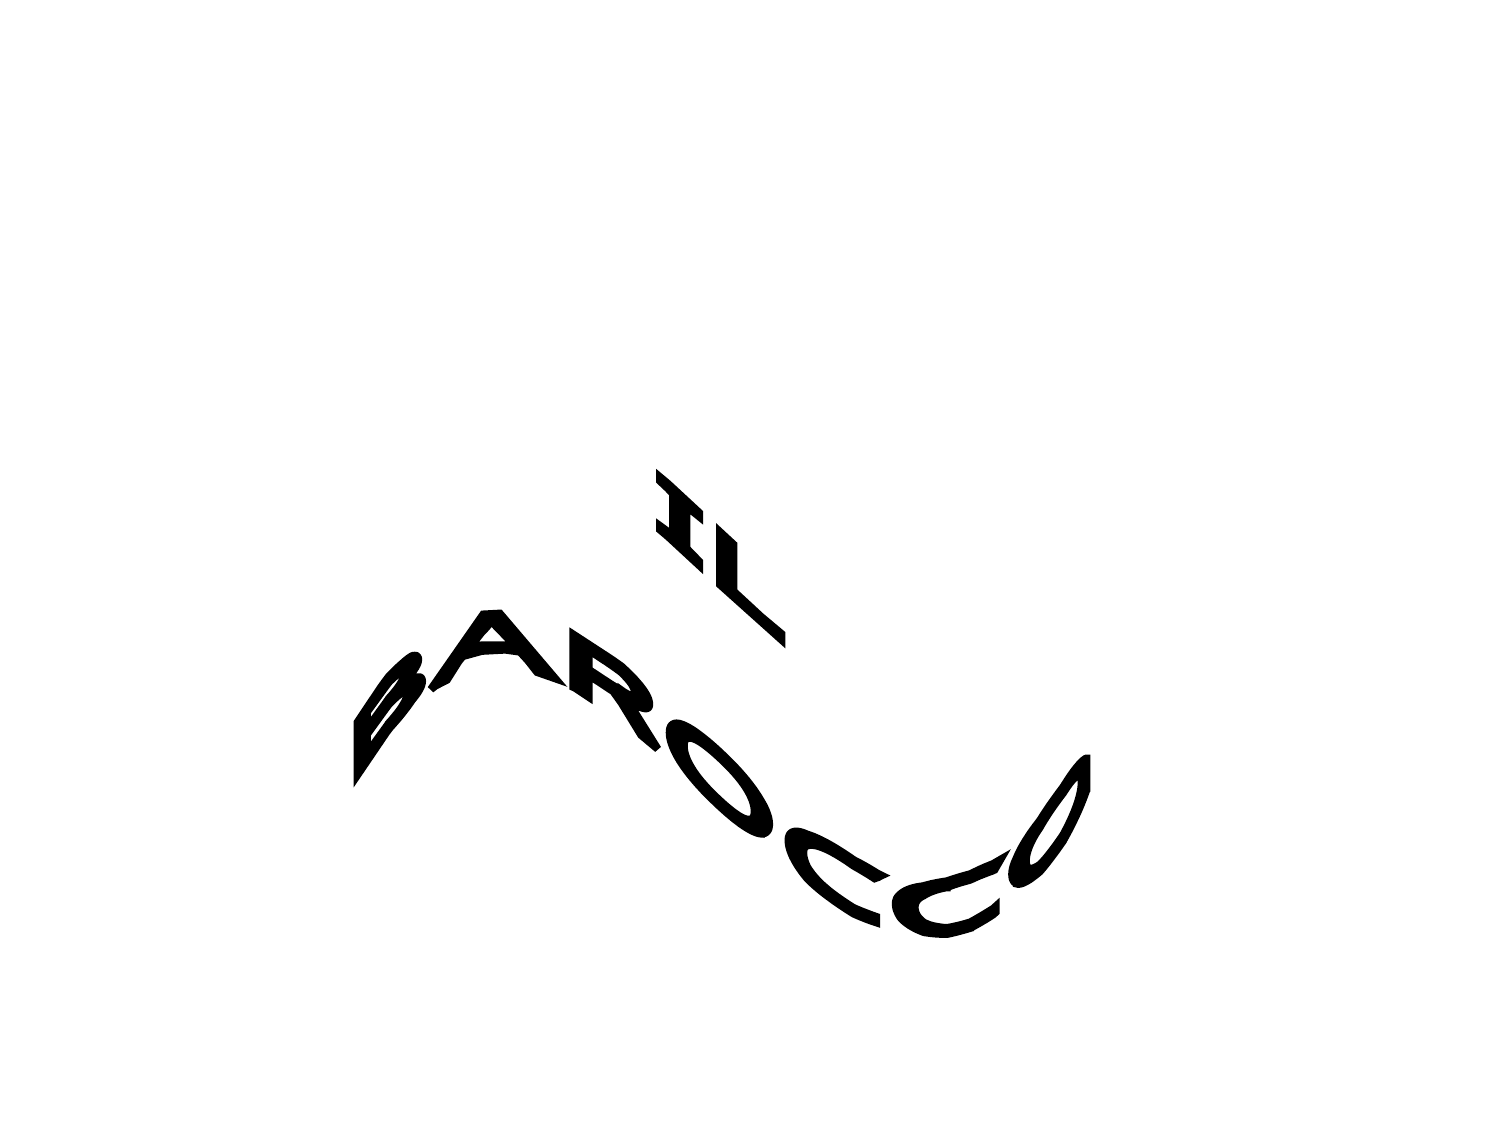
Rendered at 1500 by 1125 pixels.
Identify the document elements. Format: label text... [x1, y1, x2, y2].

text_box IL BAROCCO [669, 723, 770, 834]
text_box IL BAROCCO [1012, 758, 1087, 884]
text_box IL BAROCCO [430, 613, 556, 690]
text_box IL BAROCCO [573, 634, 658, 749]
text_box IL BAROCCO [788, 831, 882, 923]
text_box IL BAROCCO [659, 477, 700, 566]
text_box IL BAROCCO [357, 655, 423, 775]
text_box IL BAROCCO [895, 859, 1001, 935]
text_box IL BAROCCO [719, 531, 782, 640]
